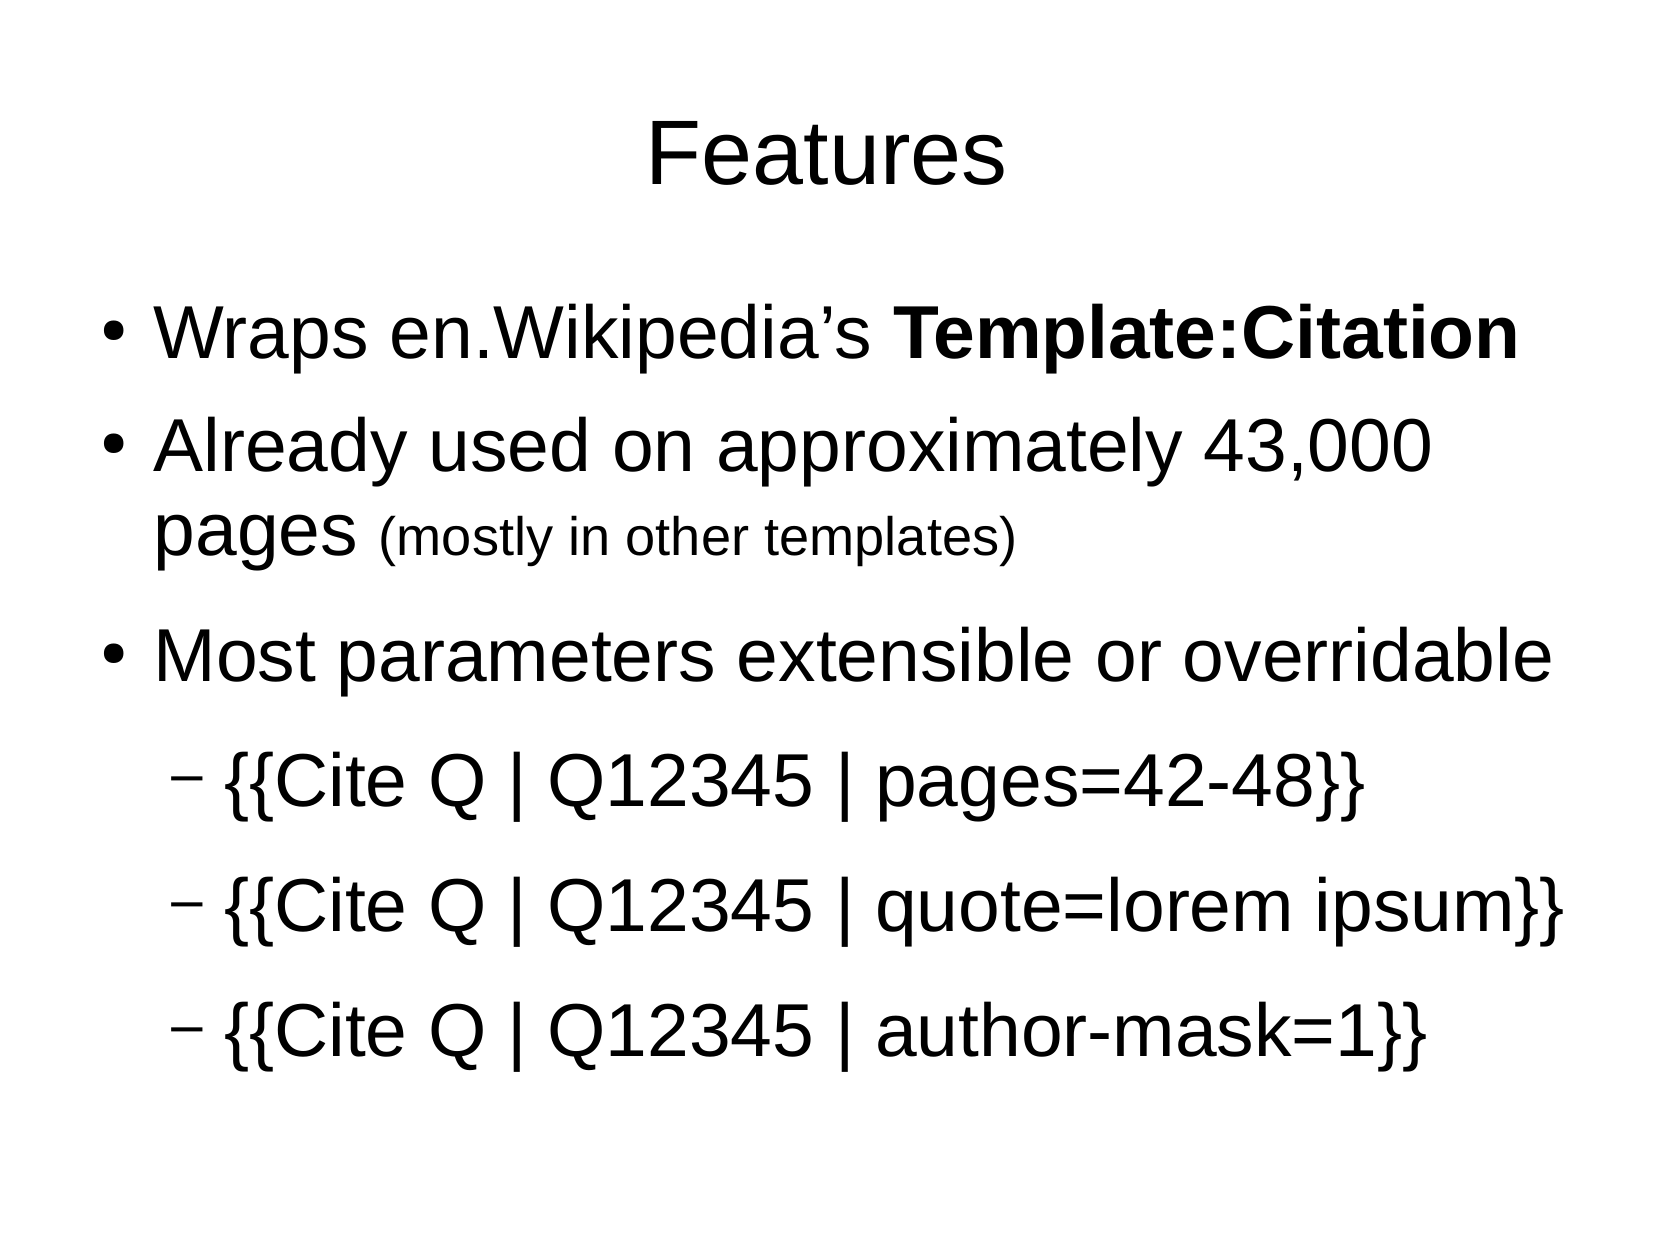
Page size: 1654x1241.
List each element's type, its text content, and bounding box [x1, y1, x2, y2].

list Wraps en.Wikipedia’s Template:Citation Already used on approximately 43,000 pages (mostly in other templates) Most parameters extensible or overridable {{Cite Q | Q12345 | pages=42-48}} {{Cite Q | Q12345 | quote=lorem ipsum}} {{Cite Q | Q12345 | author-mask=1}} [82, 290, 1571, 1073]
title Features [82, 49, 1571, 257]
